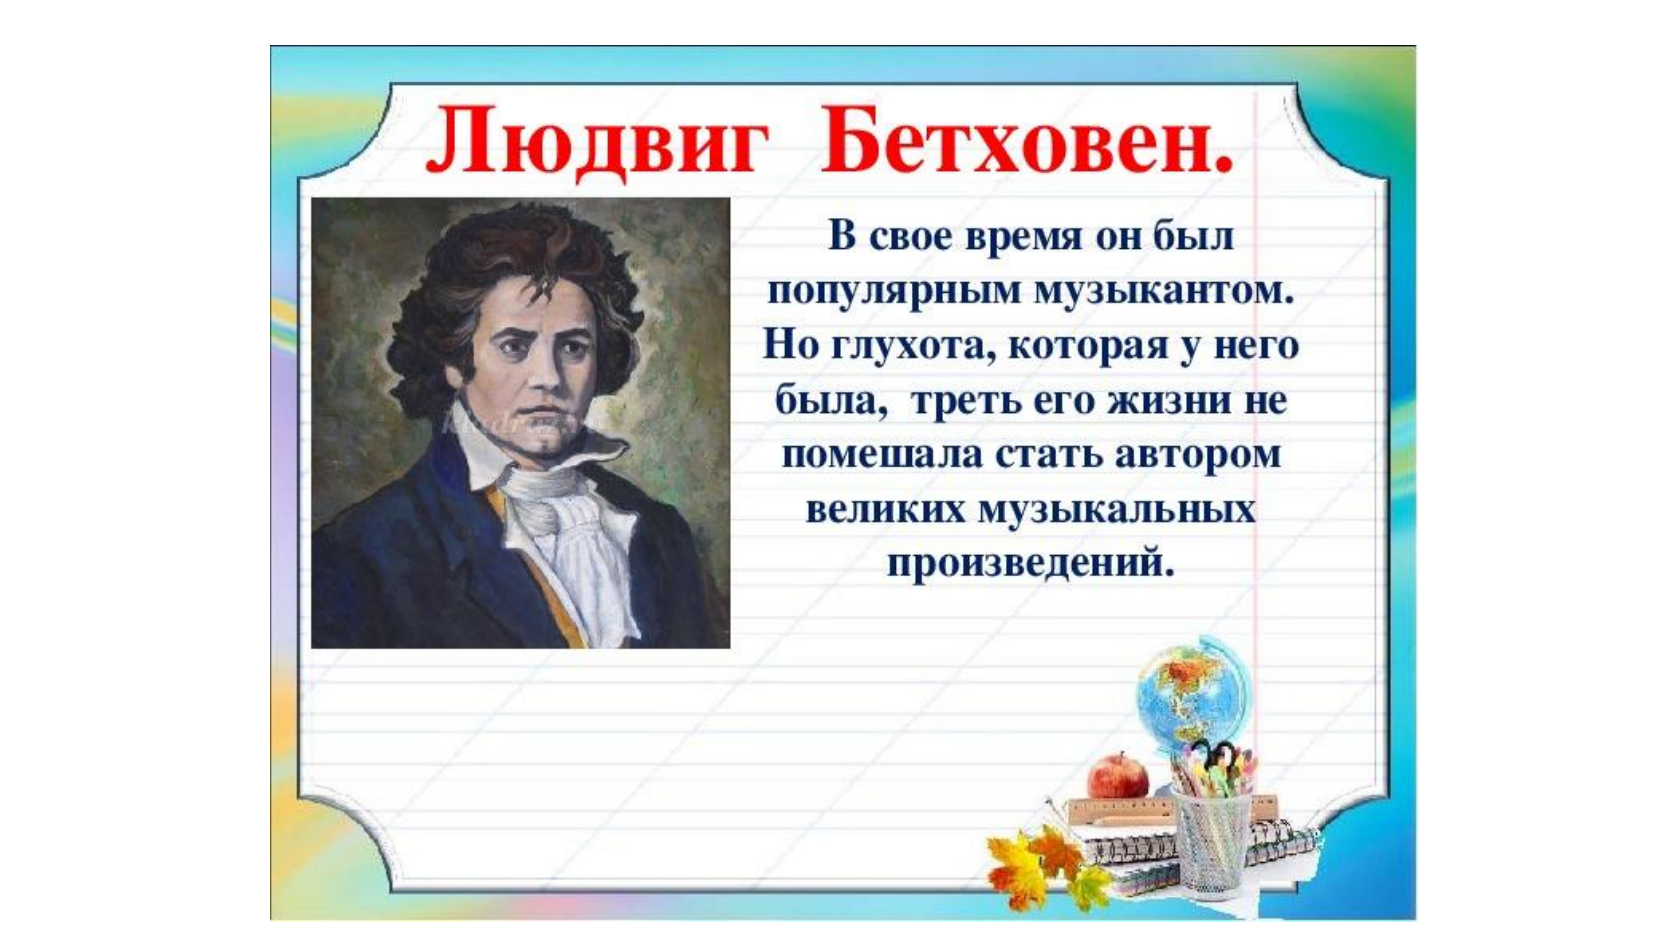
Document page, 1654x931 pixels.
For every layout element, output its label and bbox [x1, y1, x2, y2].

picture [270, 45, 1418, 922]
